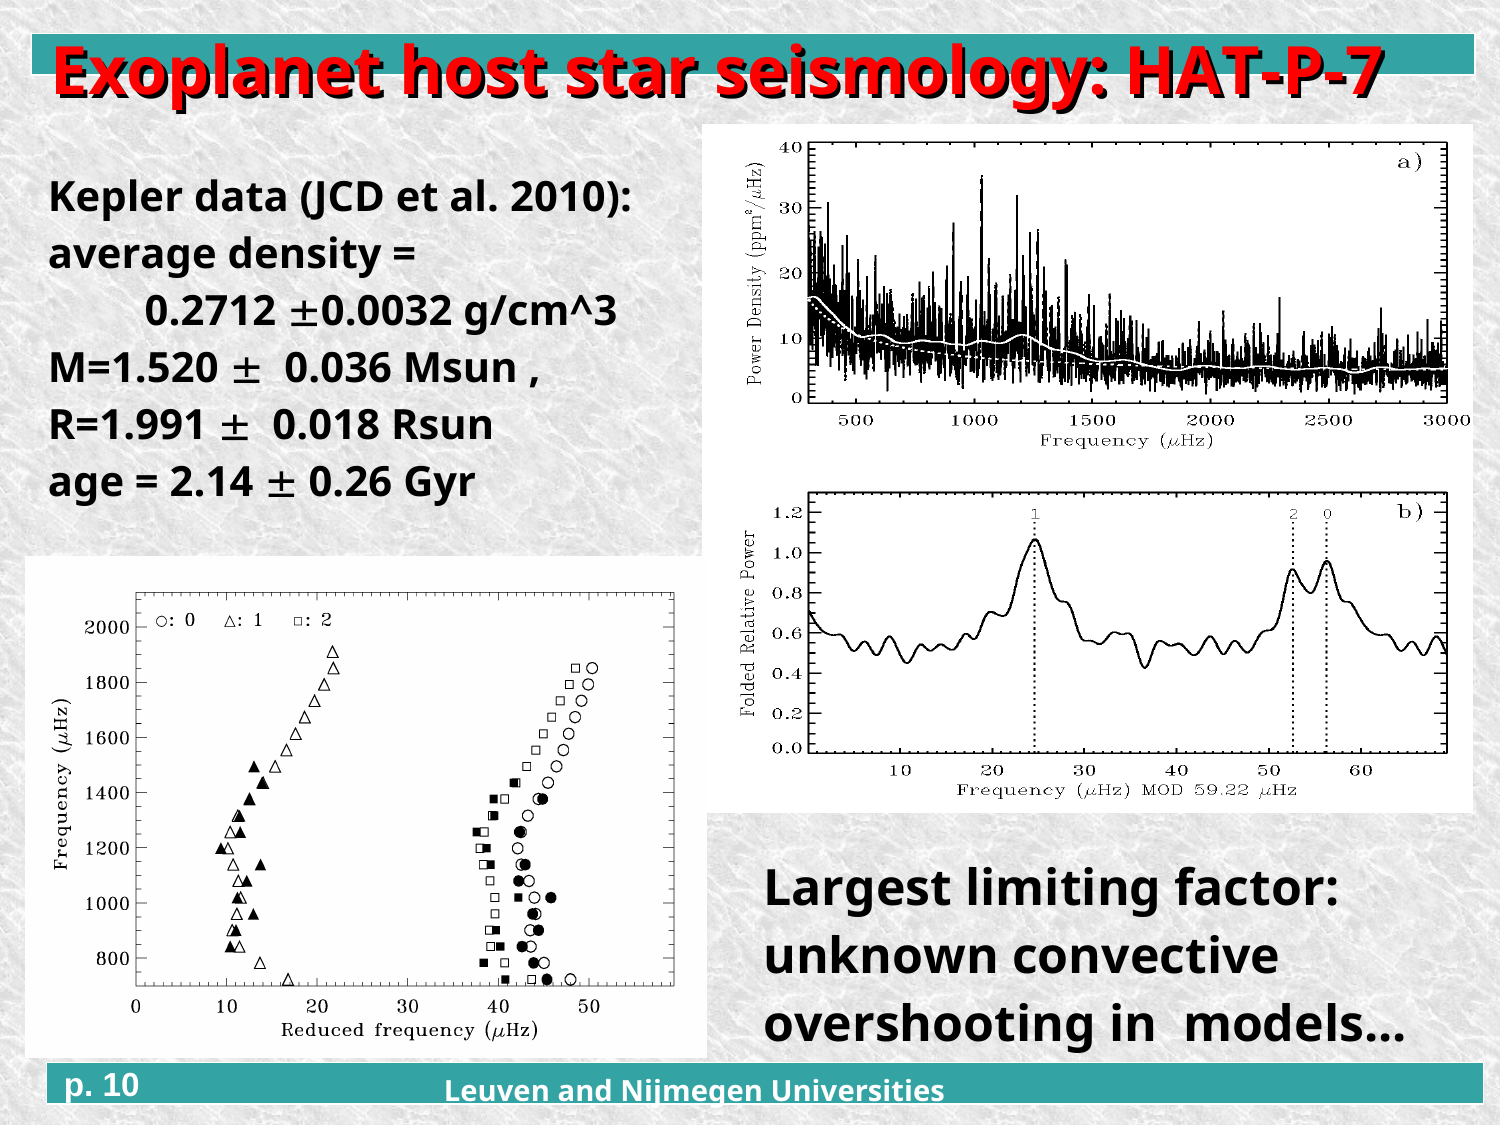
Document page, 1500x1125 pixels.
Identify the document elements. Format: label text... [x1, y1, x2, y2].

title Exoplanet host star seismology: HAT-P-7 [50, 0, 1500, 157]
picture [0, 0, 1500, 1125]
text_box Kepler data (JCD et al. 2010): average density = 0.2712 0.0032 g/cm^3 M=1.520  0.036 Msun , R=1.991  0.018 Rsun age = 2.14  0.26 Gyr [48, 166, 702, 556]
text_box Largest limiting factor: unknown convective overshooting in models... [763, 851, 1463, 1060]
